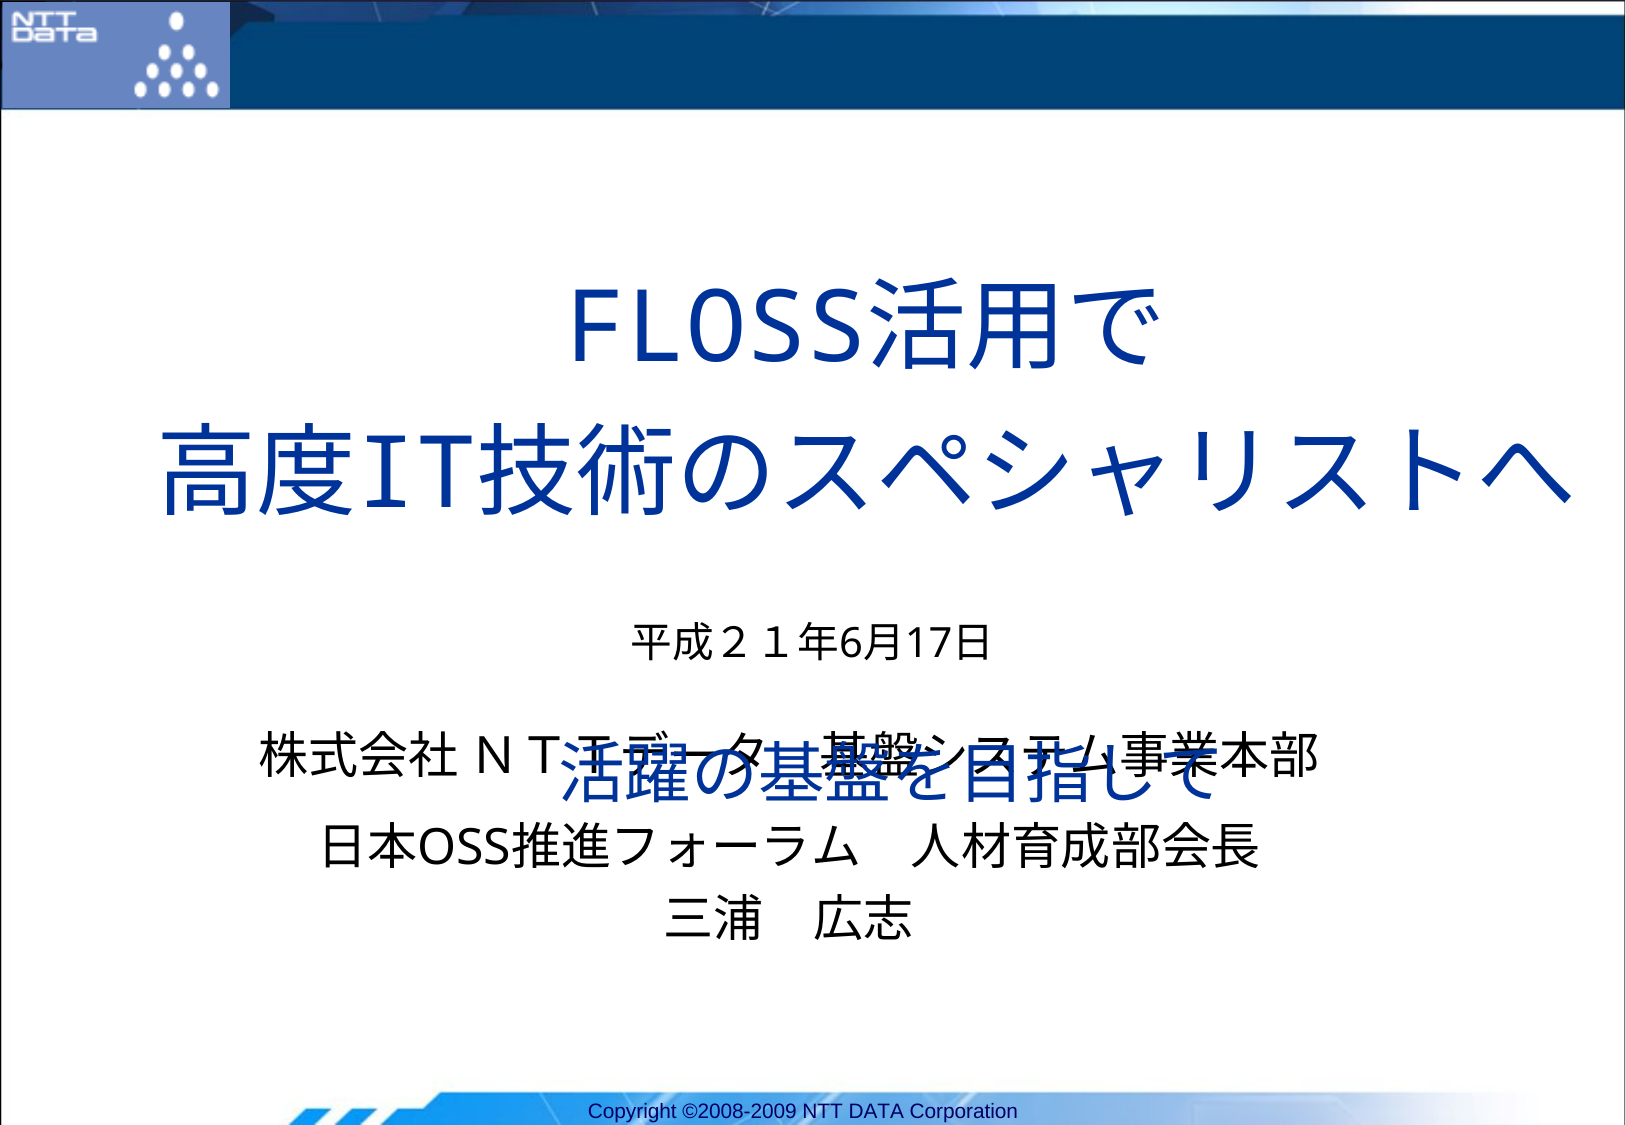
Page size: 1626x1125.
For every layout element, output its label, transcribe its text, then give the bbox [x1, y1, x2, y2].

text_box 株式会社 ＮＴＴデータ 基盤システム事業本部 日本OSS推進フォーラム 人材育成部会長 三浦 広志 [242, 704, 1336, 955]
title FLOSS活用で 高度IT技術のスペシャリストへ 活躍の基盤を目指して [0, 238, 1593, 577]
text_box 平成２１年6月17日 [614, 597, 1011, 674]
picture [0, 0, 1626, 1125]
